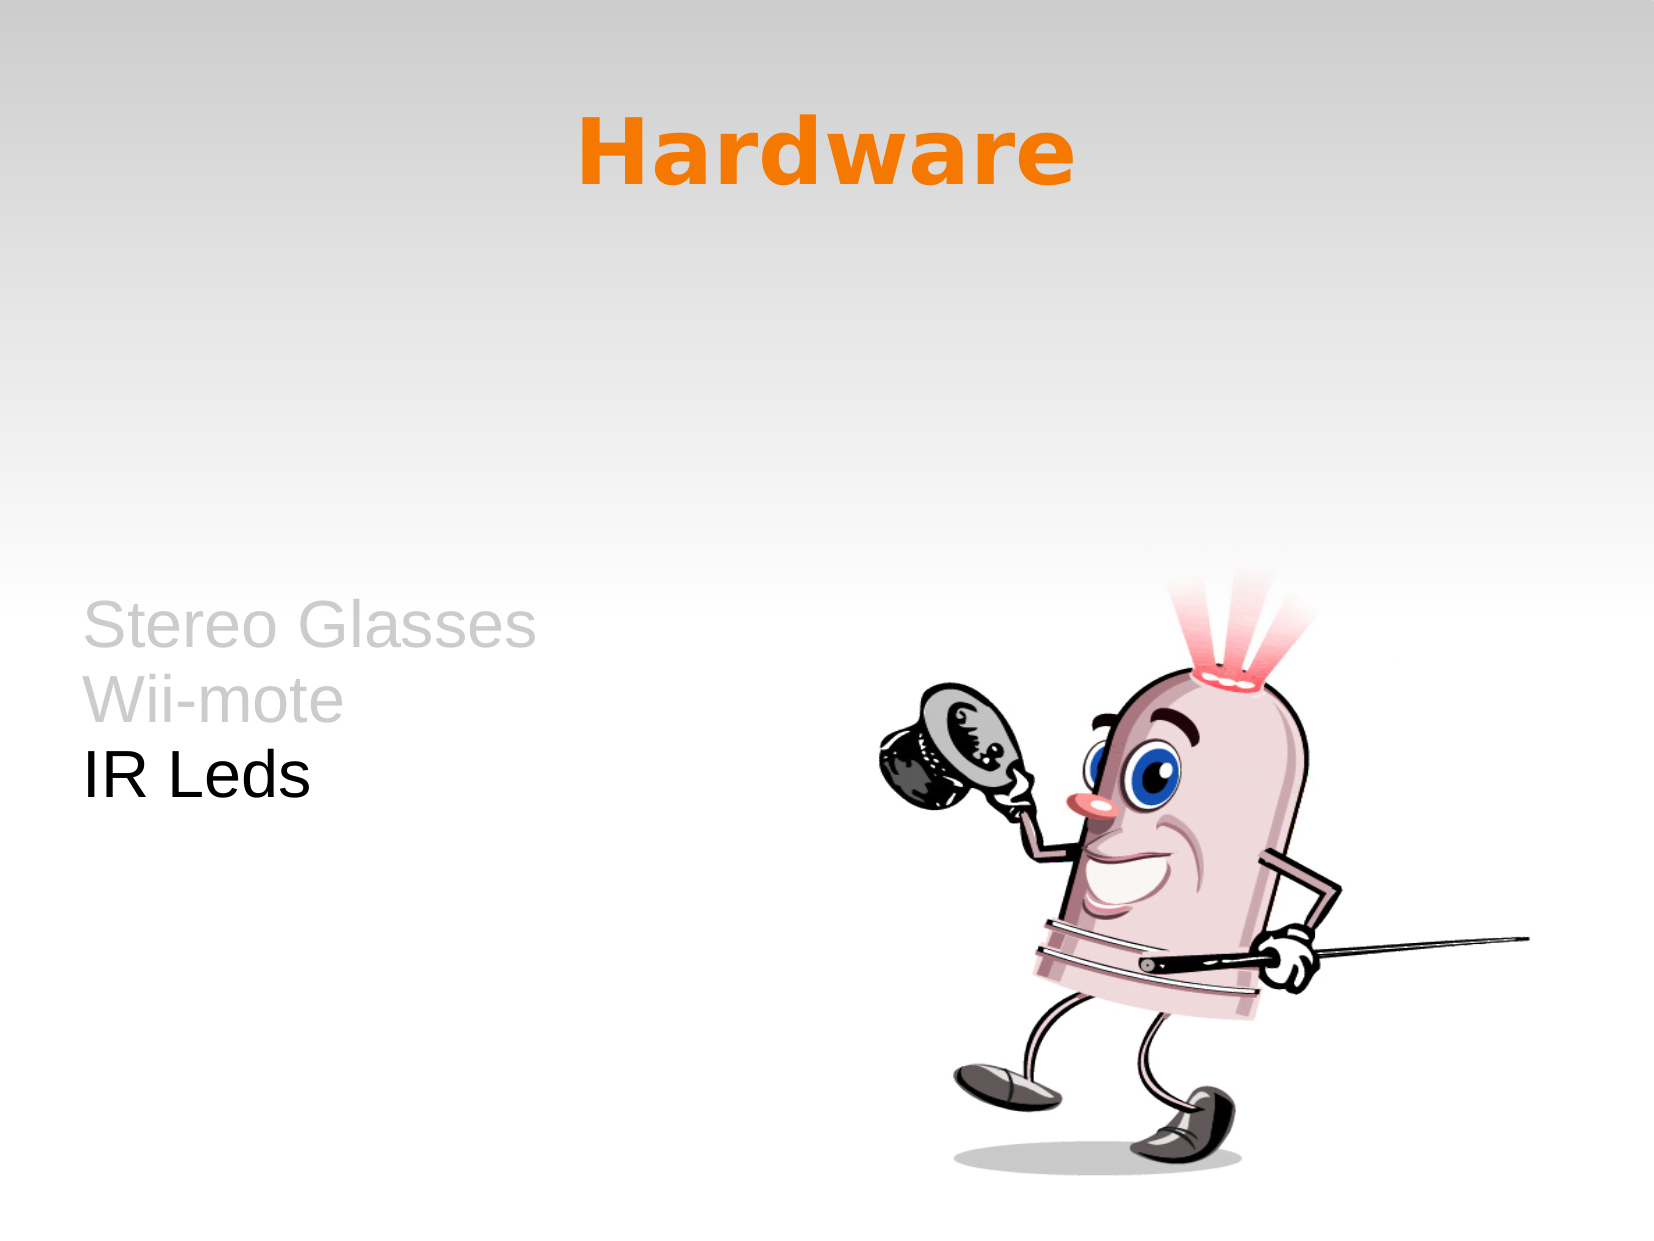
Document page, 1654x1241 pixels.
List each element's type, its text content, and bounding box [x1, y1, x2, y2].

picture [825, 524, 1576, 1201]
subtitle Stereo Glasses Wii-mote IR Leds [82, 297, 1571, 1102]
title Hardware [82, 56, 1571, 250]
